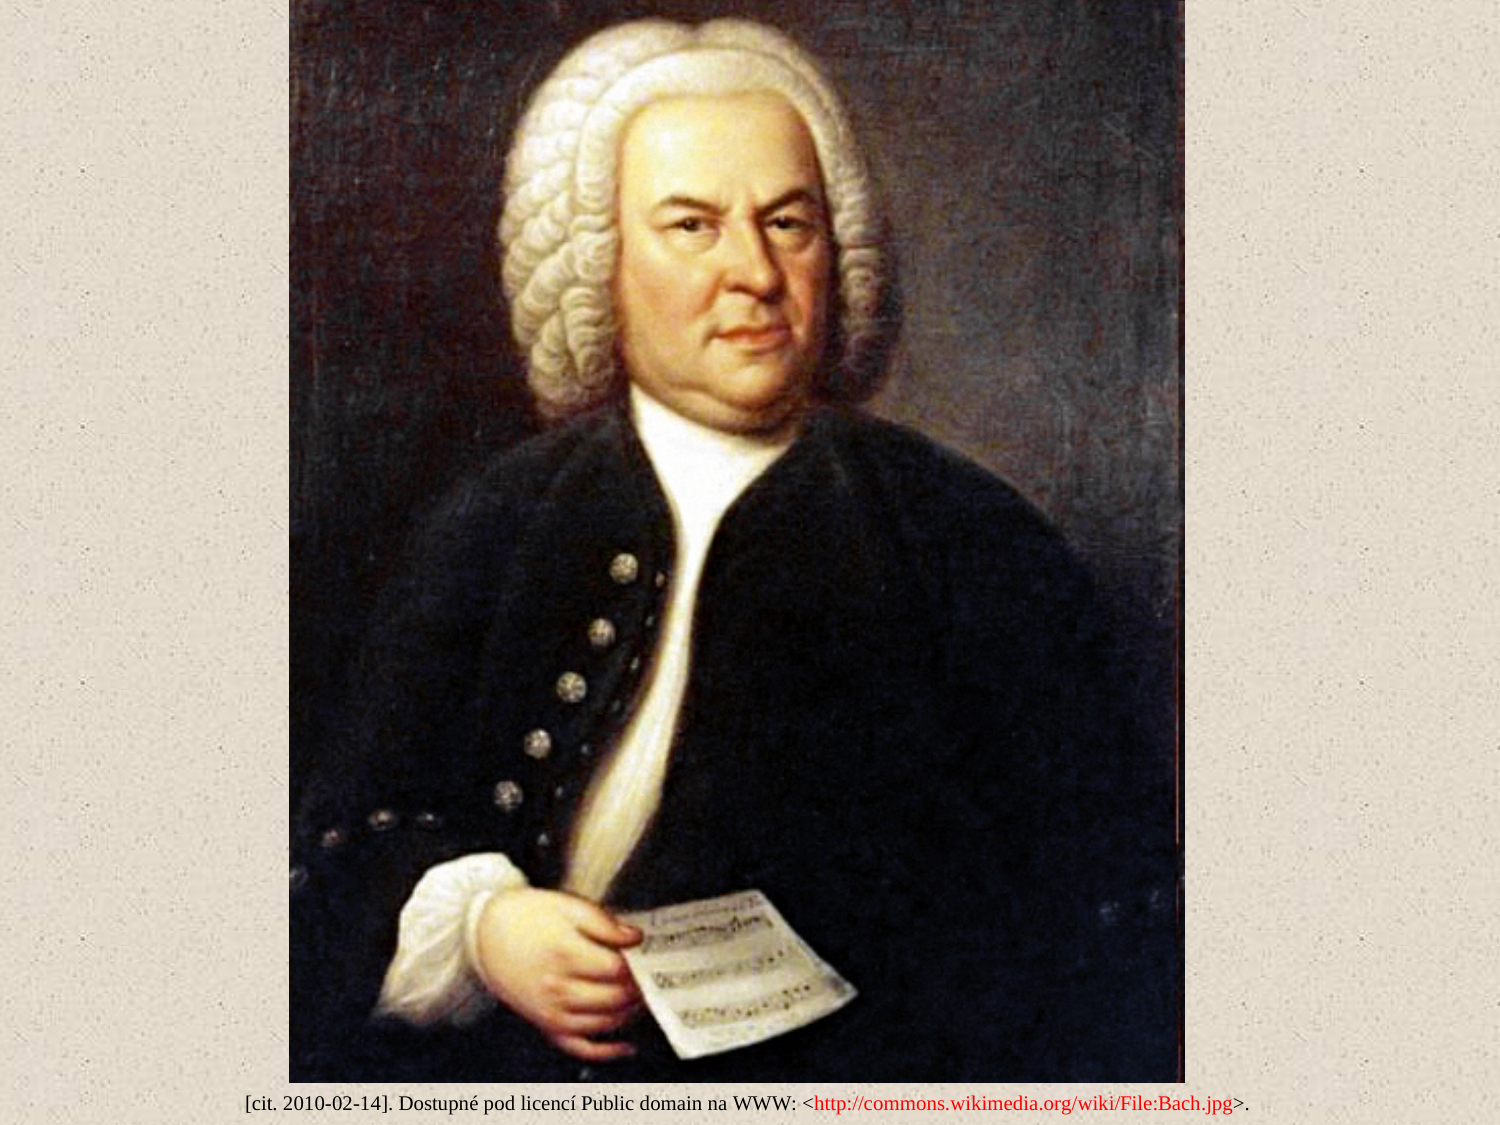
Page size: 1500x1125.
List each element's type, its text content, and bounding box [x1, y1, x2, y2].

text_box [cit. 2010-02-14]. Dostupné pod licencí Public domain na WWW: <http://commons.wikimedia.org/wiki/File:Bach.jpg>. [230, 1082, 1341, 1125]
picture [0, 0, 1500, 1125]
